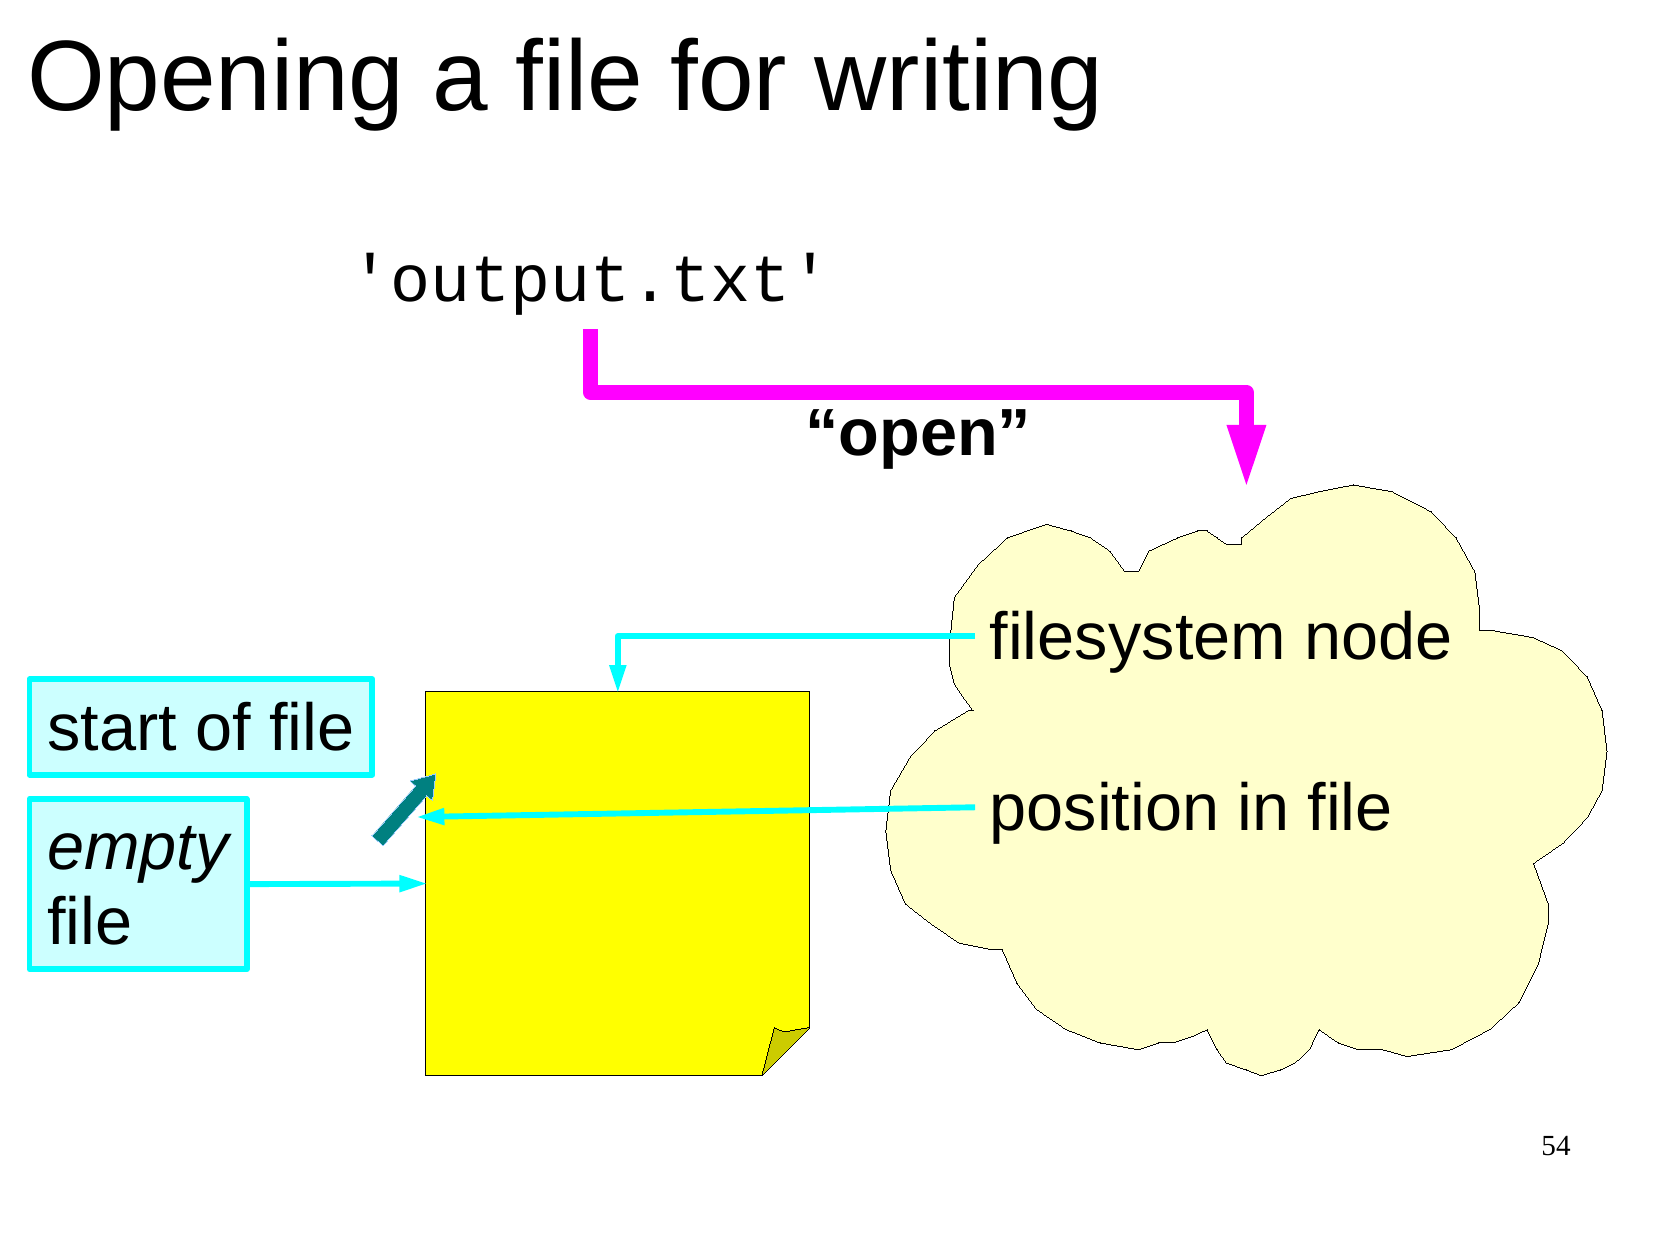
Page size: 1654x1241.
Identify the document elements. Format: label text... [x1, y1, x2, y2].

text_box Opening a file for writing [12, 12, 1120, 140]
text_box start of file [29, 679, 373, 775]
text_box empty file [29, 799, 247, 970]
text_box [885, 484, 1608, 1076]
text_box filesystem node [975, 591, 1468, 681]
text_box [371, 691, 810, 846]
text_box position in file [975, 762, 1408, 853]
text_box [425, 814, 810, 1076]
text_box 'output.txt' [335, 238, 846, 330]
